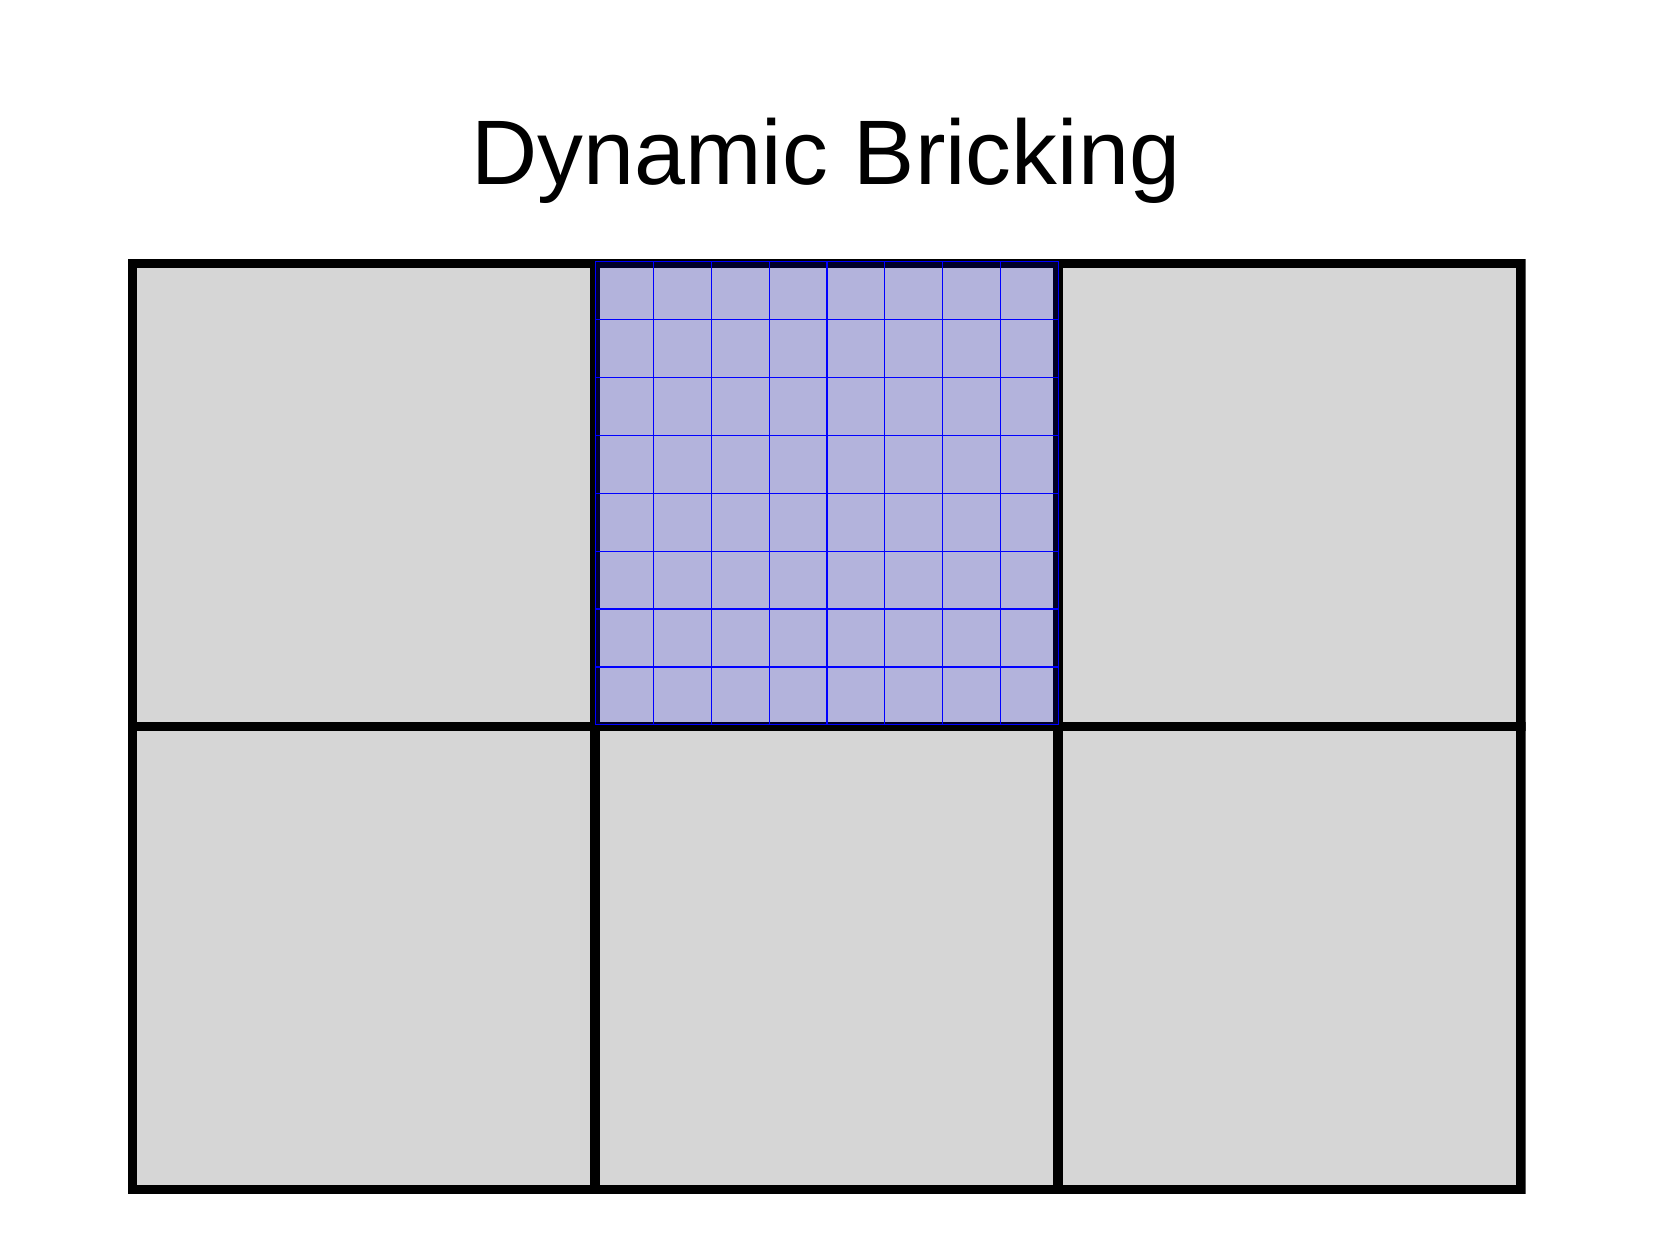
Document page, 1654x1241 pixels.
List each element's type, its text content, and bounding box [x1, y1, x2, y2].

picture [127, 258, 1526, 1195]
title Dynamic Bricking [82, 49, 1571, 257]
